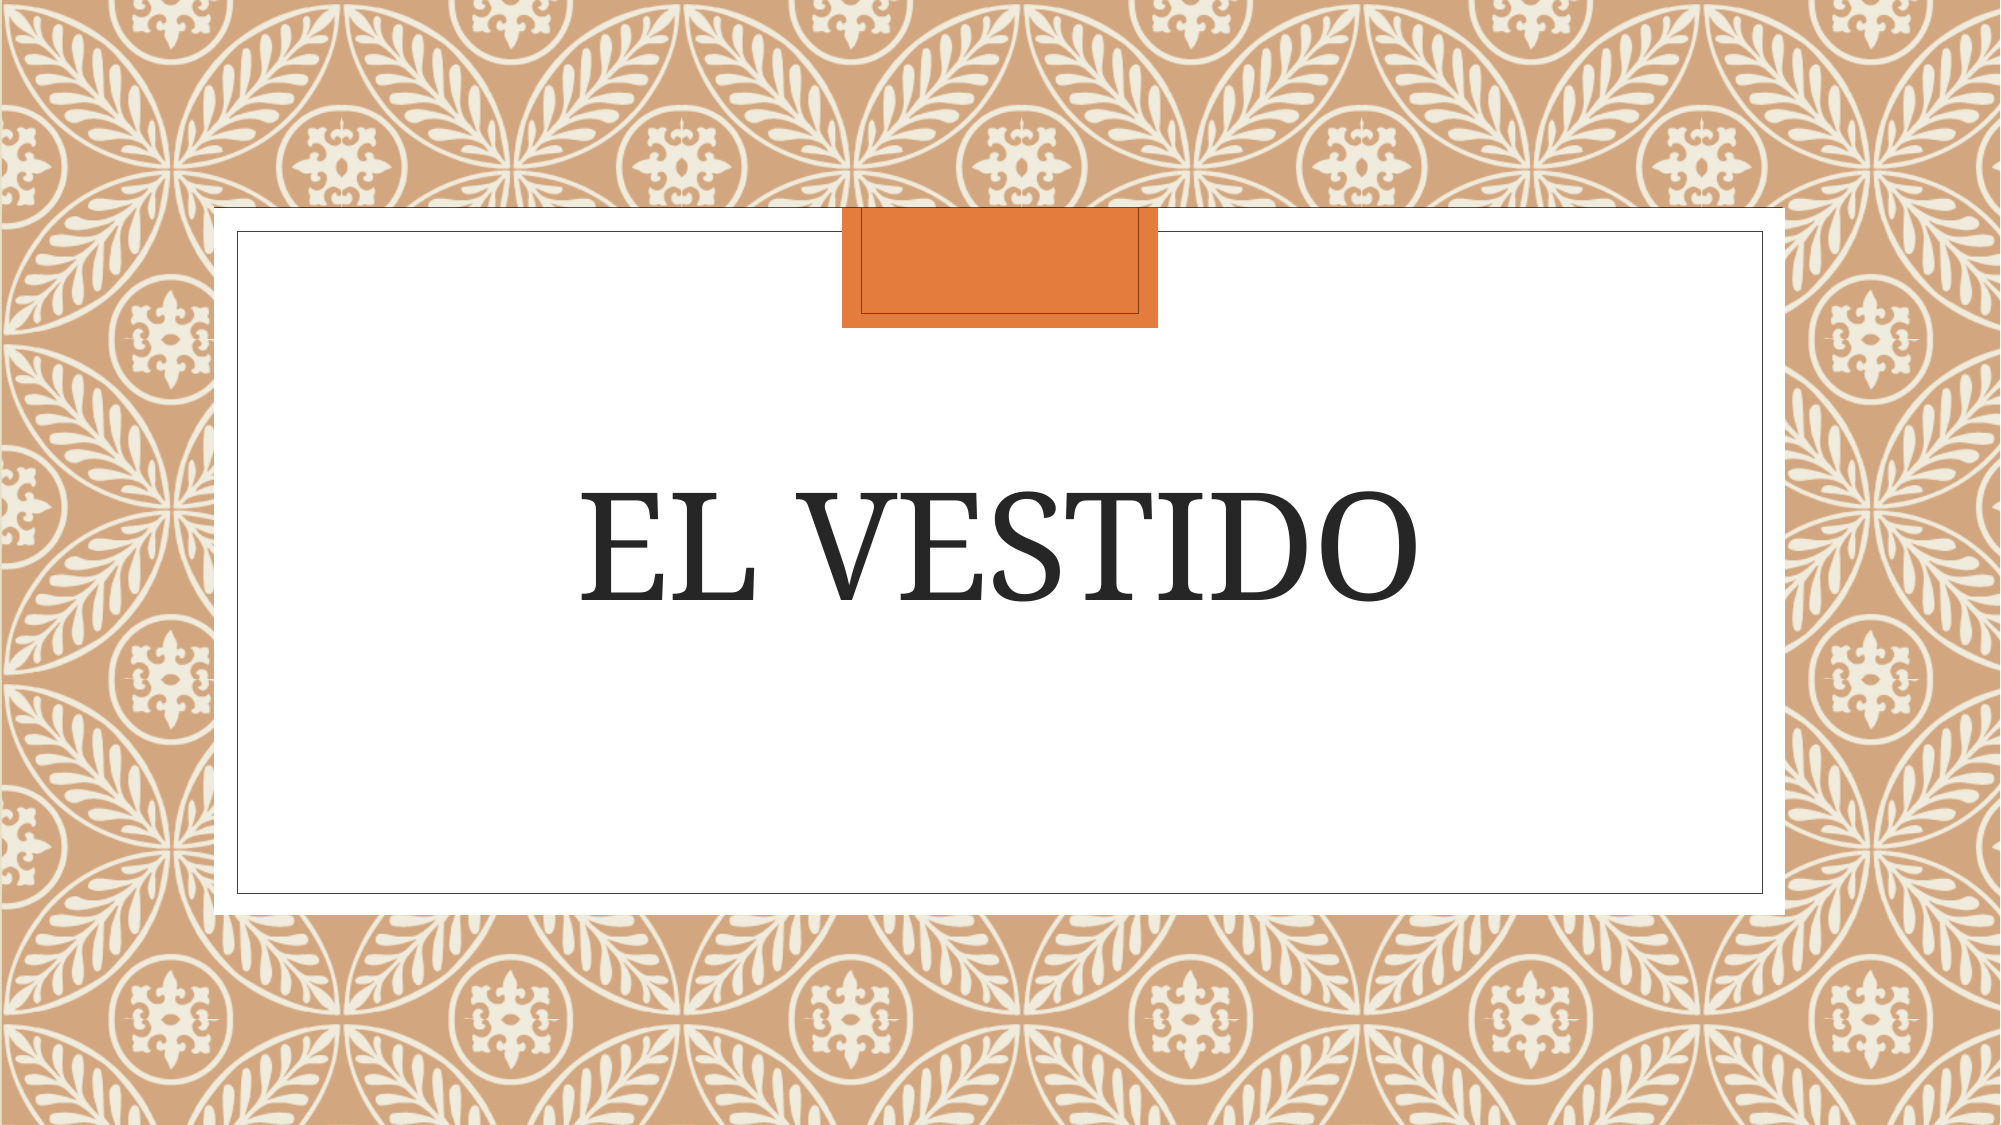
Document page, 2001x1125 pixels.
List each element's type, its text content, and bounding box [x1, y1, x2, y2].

title El vestido [256, 343, 1745, 769]
